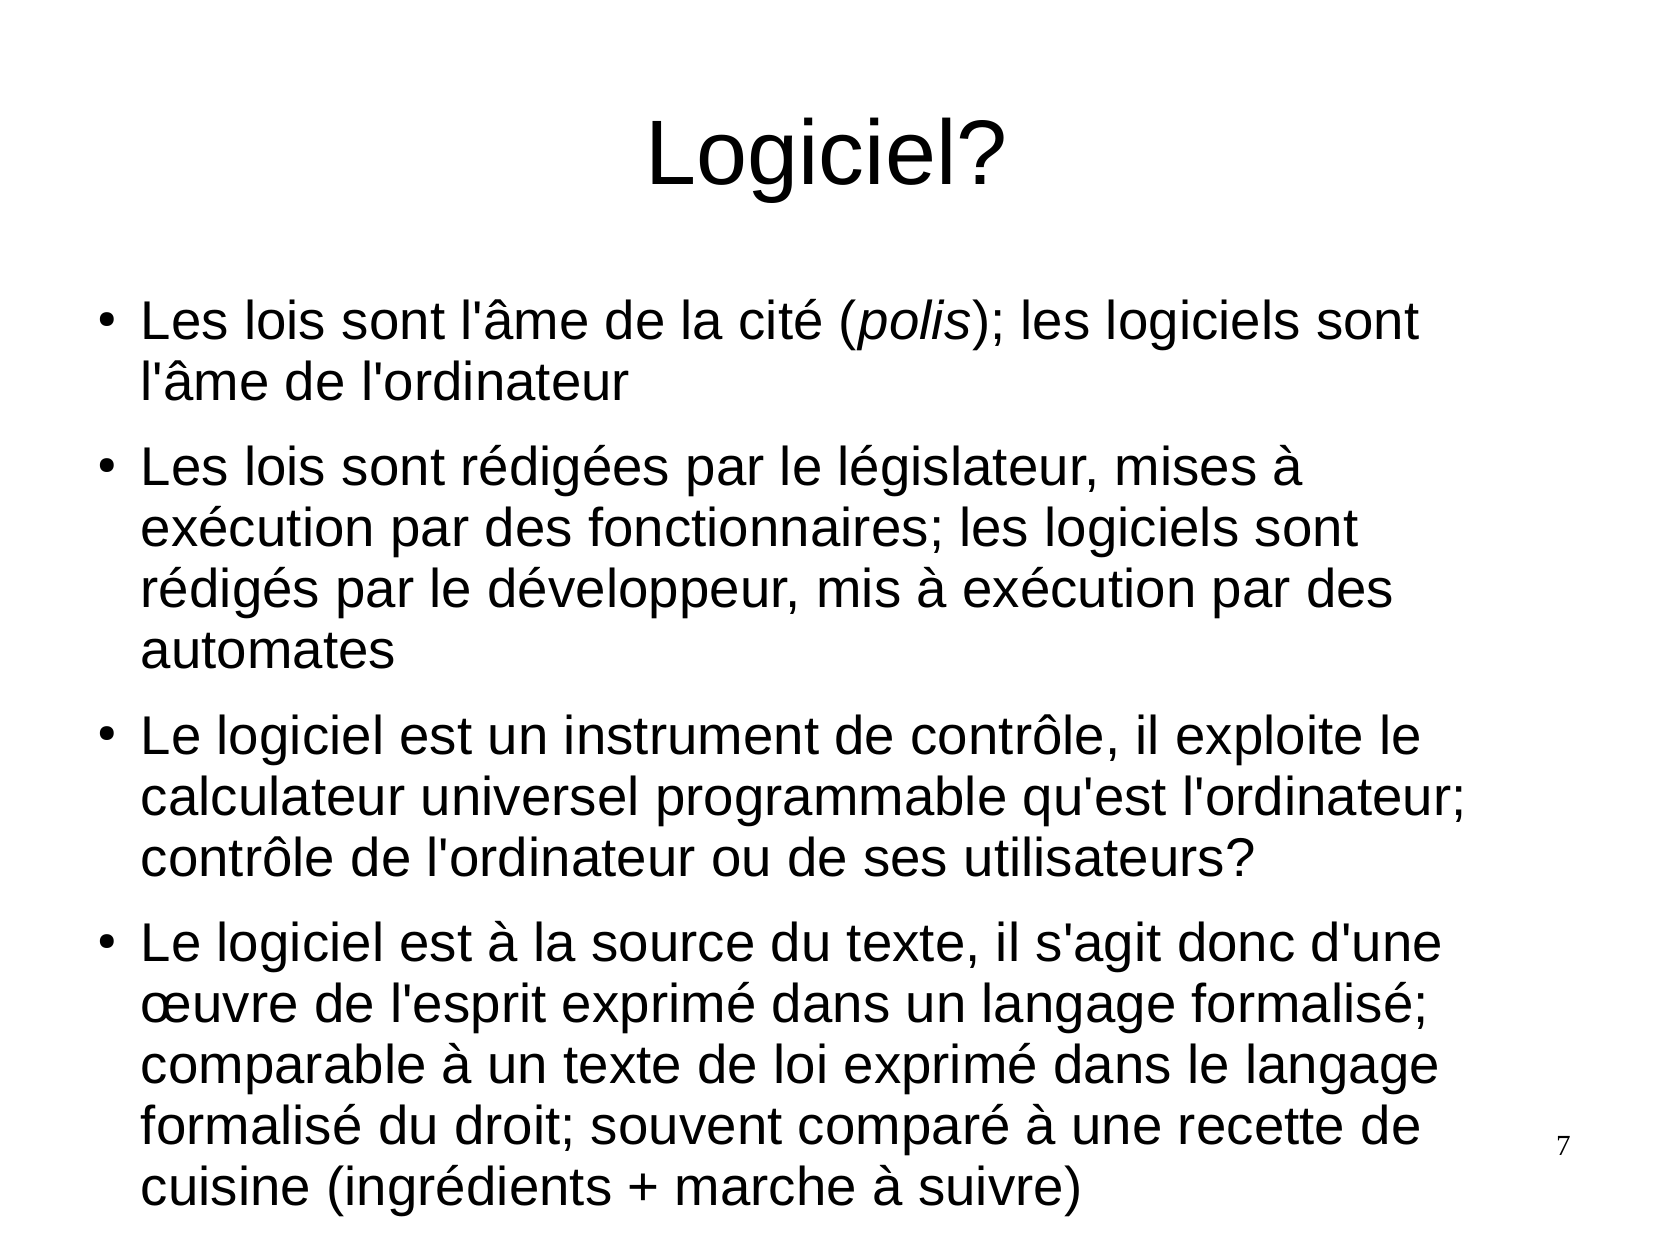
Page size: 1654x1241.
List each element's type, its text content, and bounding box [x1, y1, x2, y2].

title Logiciel? [82, 49, 1571, 257]
list Les lois sont l'âme de la cité (polis); les logiciels sont l'âme de l'ordinateur Les lois sont rédigées par le législateur, mises à exécution par des fonctionnaires; les logiciels sont rédigés par le développeur, mis à exécution par des automates Le logiciel est un instrument de contrôle, il exploite le calculateur universel programmable qu'est l'ordinateur; contrôle de l'ordinateur ou de ses utilisateurs? Le logiciel est à la source du texte, il s'agit donc d'une œuvre de l'esprit exprimé dans un langage formalisé; comparable à un texte de loi exprimé dans le langage formalisé du droit; souvent comparé à une recette de cuisine (ingrédients + marche à suivre) [82, 290, 1538, 1229]
